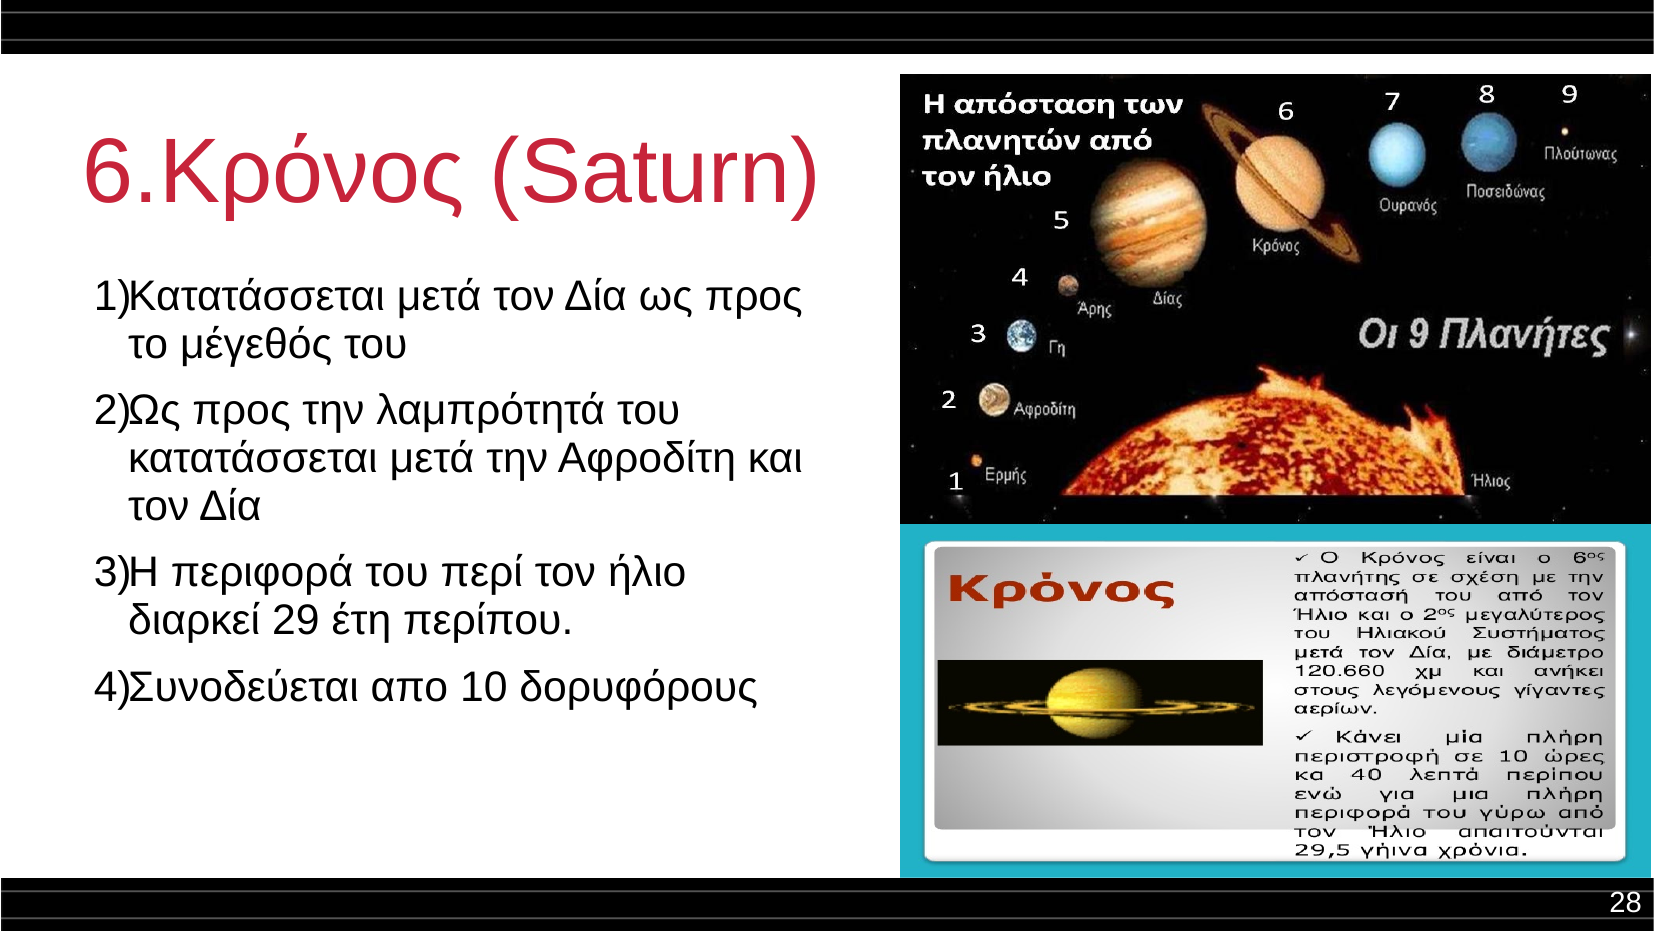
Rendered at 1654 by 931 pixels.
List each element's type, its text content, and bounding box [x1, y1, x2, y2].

title 6.Κρόνος (Saturn) [82, 92, 900, 249]
list Κατατάσσεται μετά τον Δία ως προς το μέγεθός του Ως προς την λαμπρότητά του κατατάσσεται μετά την Αφροδίτη και τον Δία Η περιφορά του περί τον ήλιο διαρκεί 29 έτη περίπου. Συνοδεύεται απο 10 δορυφόρους [82, 271, 809, 713]
picture [1, 0, 1654, 54]
picture [1, 74, 1654, 931]
